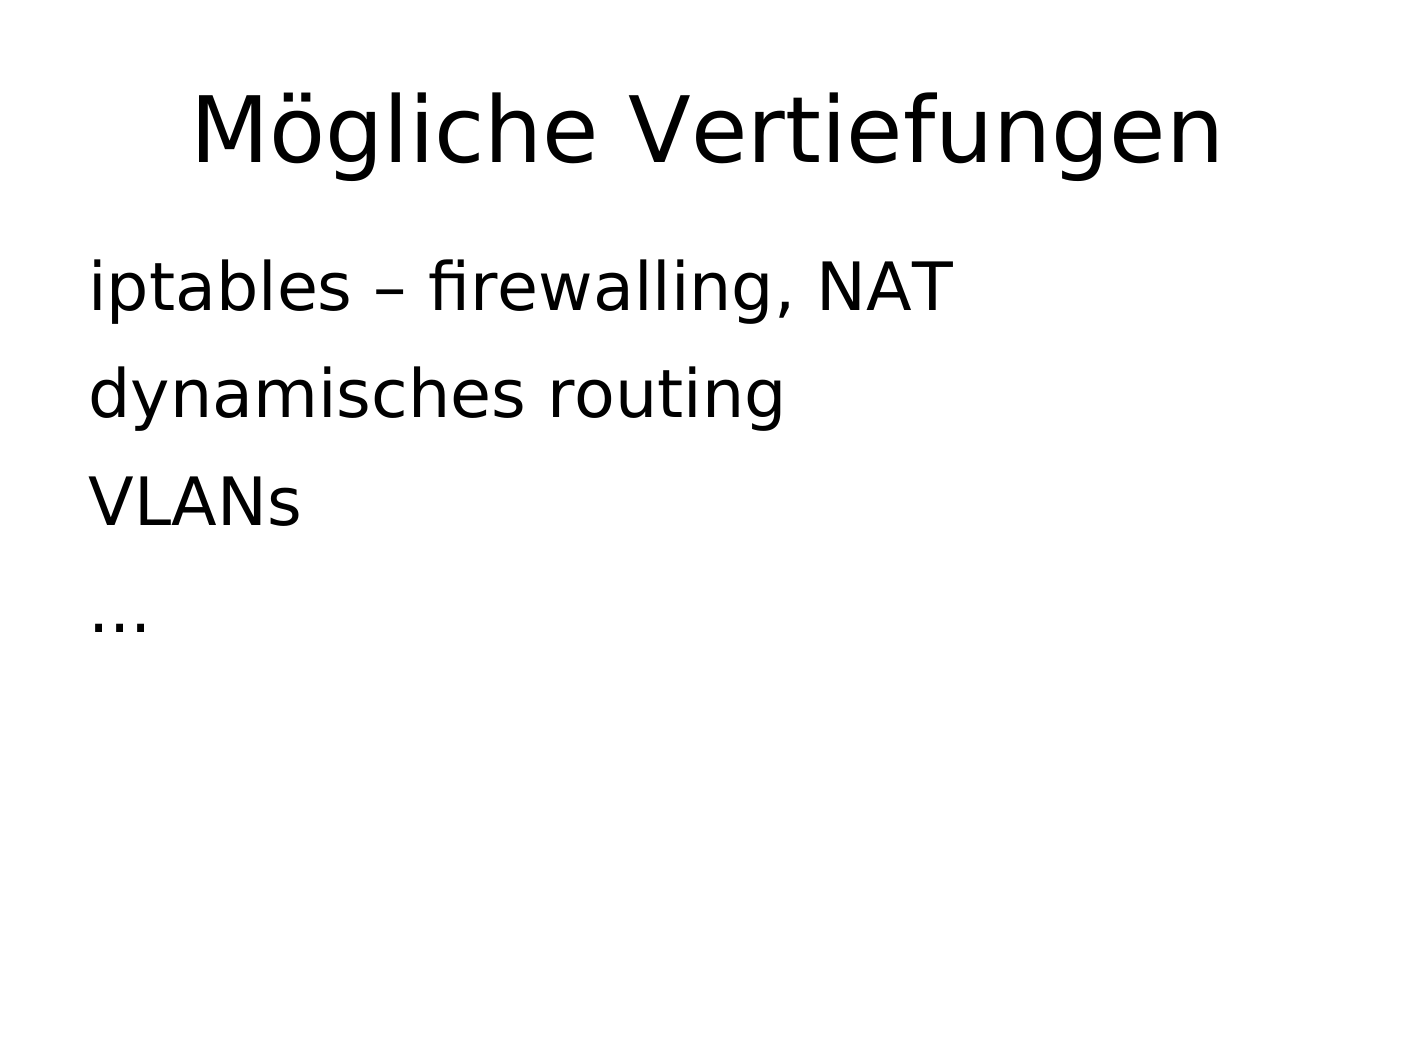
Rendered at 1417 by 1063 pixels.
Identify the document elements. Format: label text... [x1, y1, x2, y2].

title Mögliche Vertiefungen [70, 49, 1346, 213]
list iptables – firewalling, NAT dynamisches routing VLANs ... [70, 248, 1346, 936]
